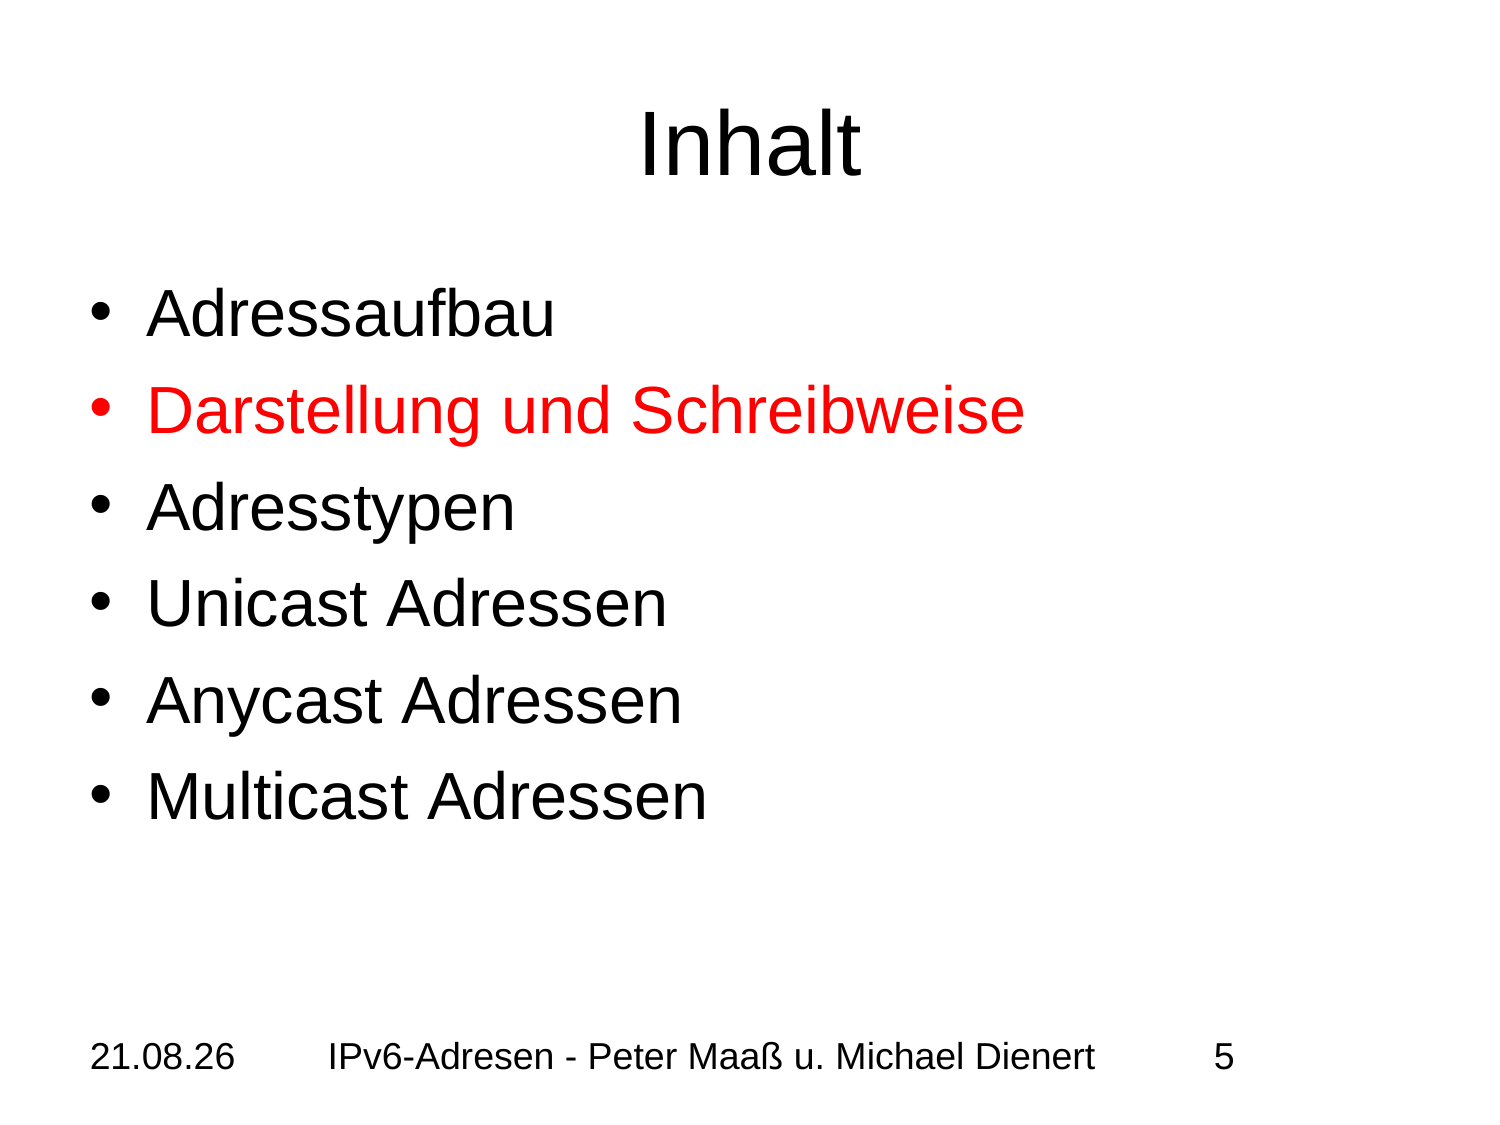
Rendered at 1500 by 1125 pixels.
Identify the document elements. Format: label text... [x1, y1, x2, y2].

title Inhalt [75, 45, 1426, 233]
list Adressaufbau Darstellung und Schreibweise Adresstypen Unicast Adressen Anycast Adressen Multicast Adressen [75, 262, 1426, 1006]
